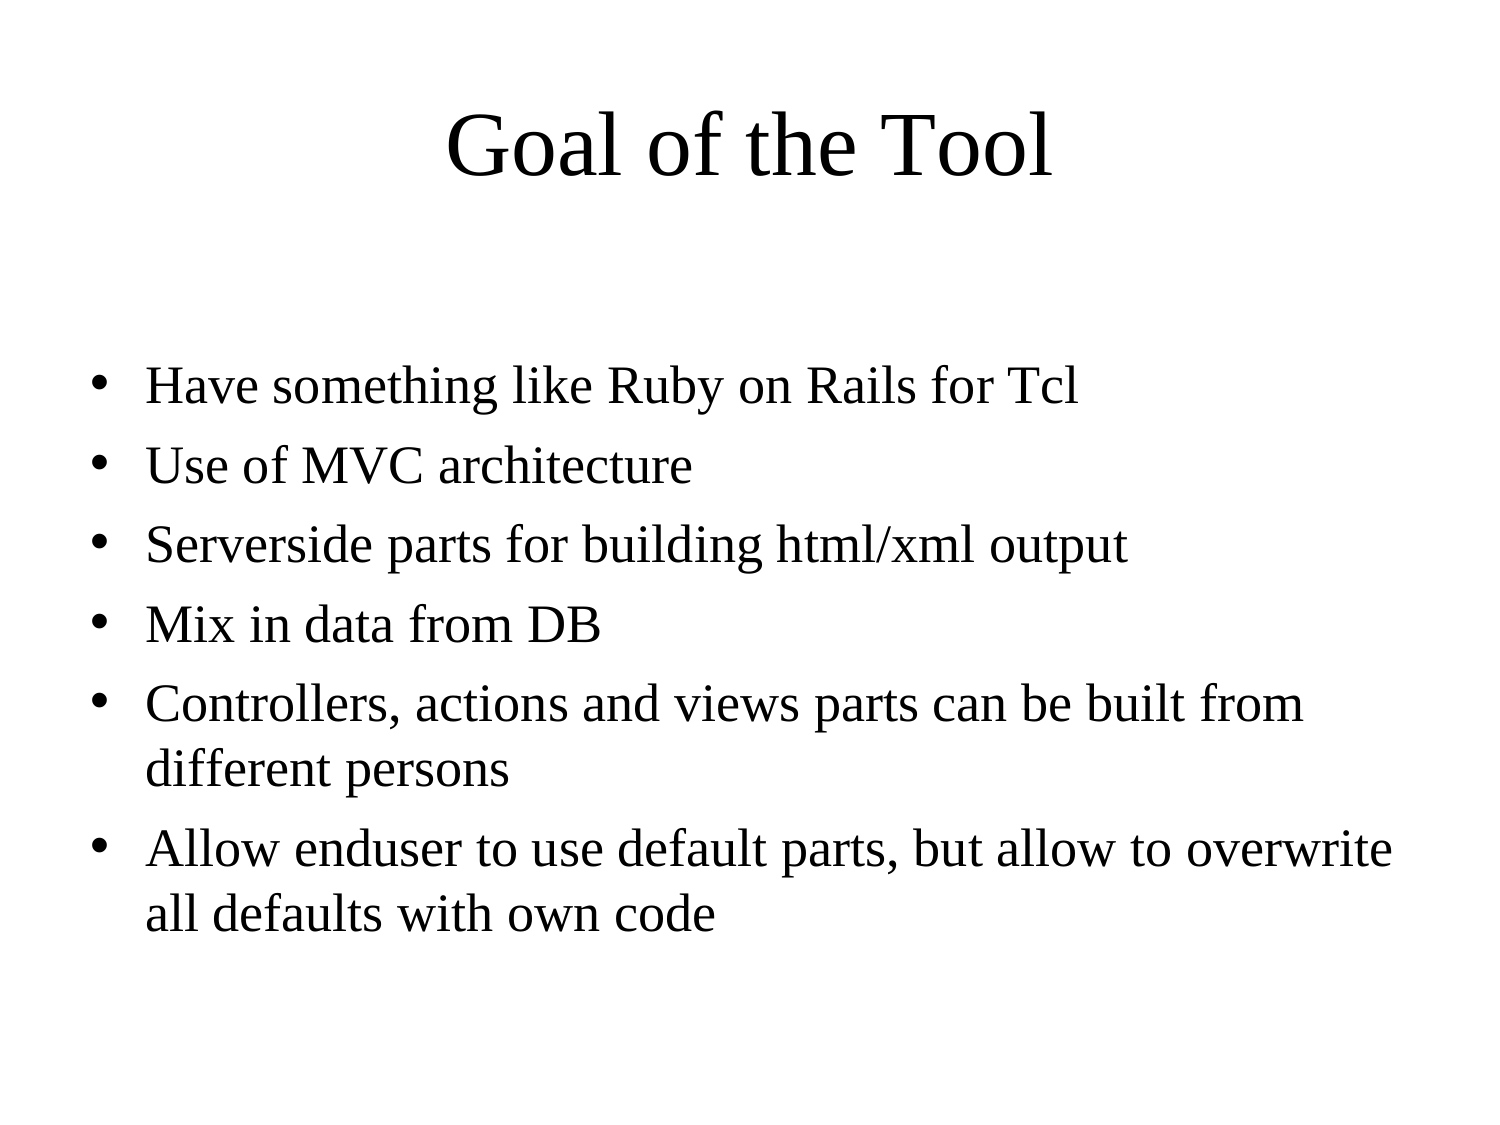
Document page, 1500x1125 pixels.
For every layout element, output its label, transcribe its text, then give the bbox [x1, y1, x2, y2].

text_box Have something like Ruby on Rails for Tcl Use of MVC architecture Serverside parts for building html/xml output Mix in data from DB Controllers, actions and views parts can be built from different persons Allow enduser to use default parts, but allow to overwrite all defaults with own code [75, 262, 1426, 1005]
text_box Goal of the Tool [75, 45, 1426, 233]
